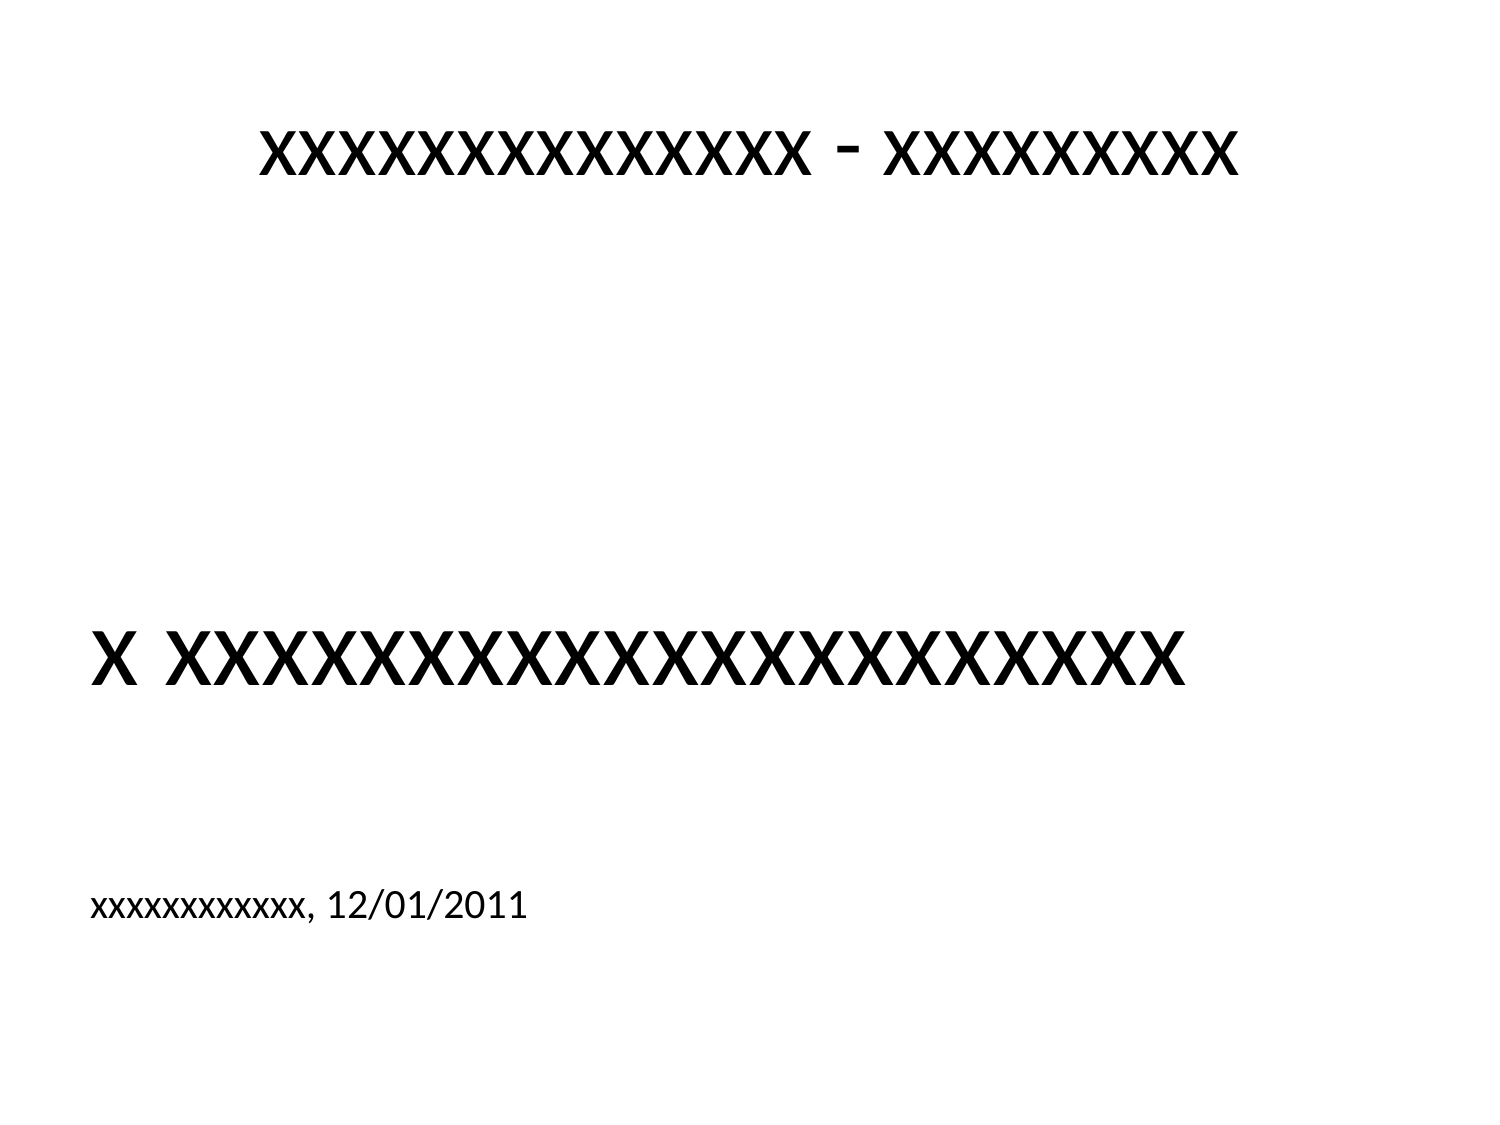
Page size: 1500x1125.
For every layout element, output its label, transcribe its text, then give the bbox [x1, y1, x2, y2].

title xxxxxxxxxxxxxx - xxxxxxxxx [75, 45, 1426, 233]
list x xxxxxxxxxxxxxxxxxxxxx xxxxxxxxxxxx, 12/01/2011 [75, 262, 1426, 1005]
